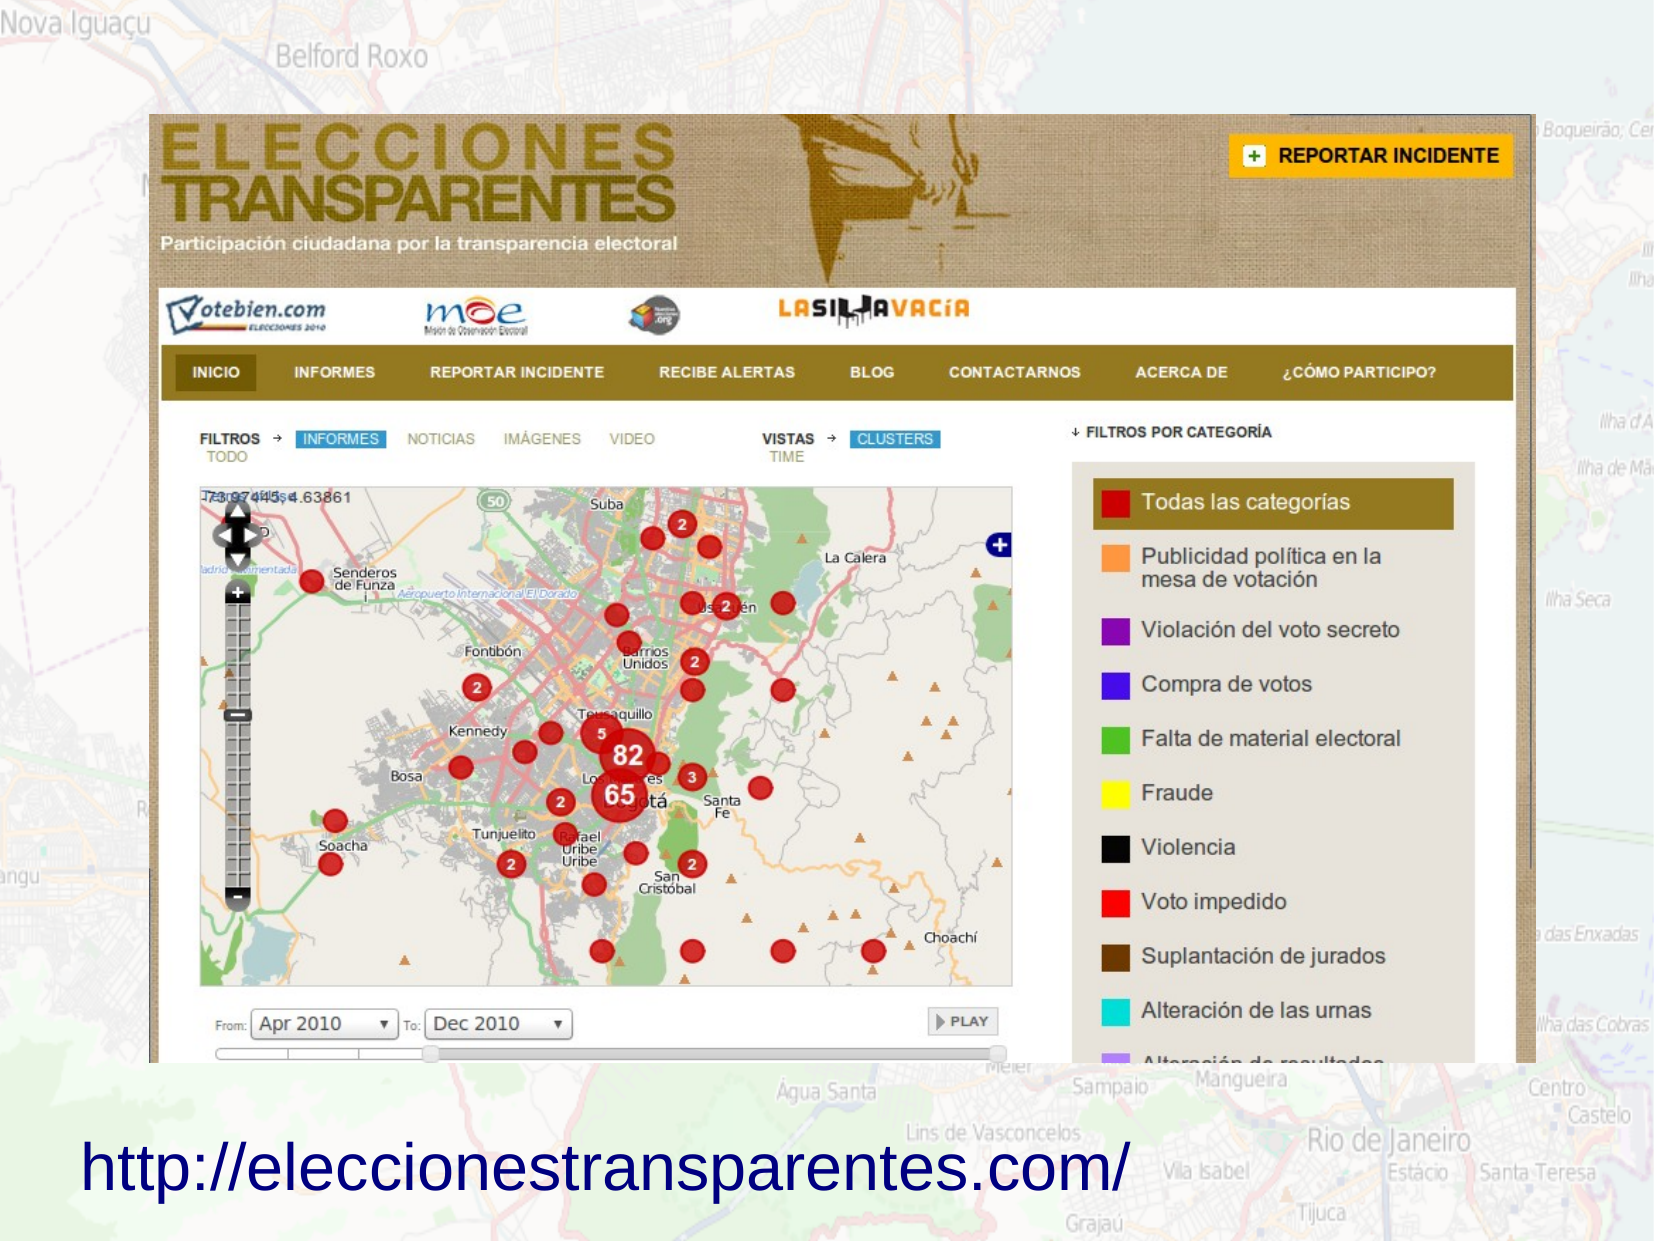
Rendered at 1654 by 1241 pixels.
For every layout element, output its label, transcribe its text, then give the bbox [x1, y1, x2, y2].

text_box http://eleccionestransparentes.com/ [65, 1122, 1152, 1212]
picture [149, 114, 1536, 1063]
